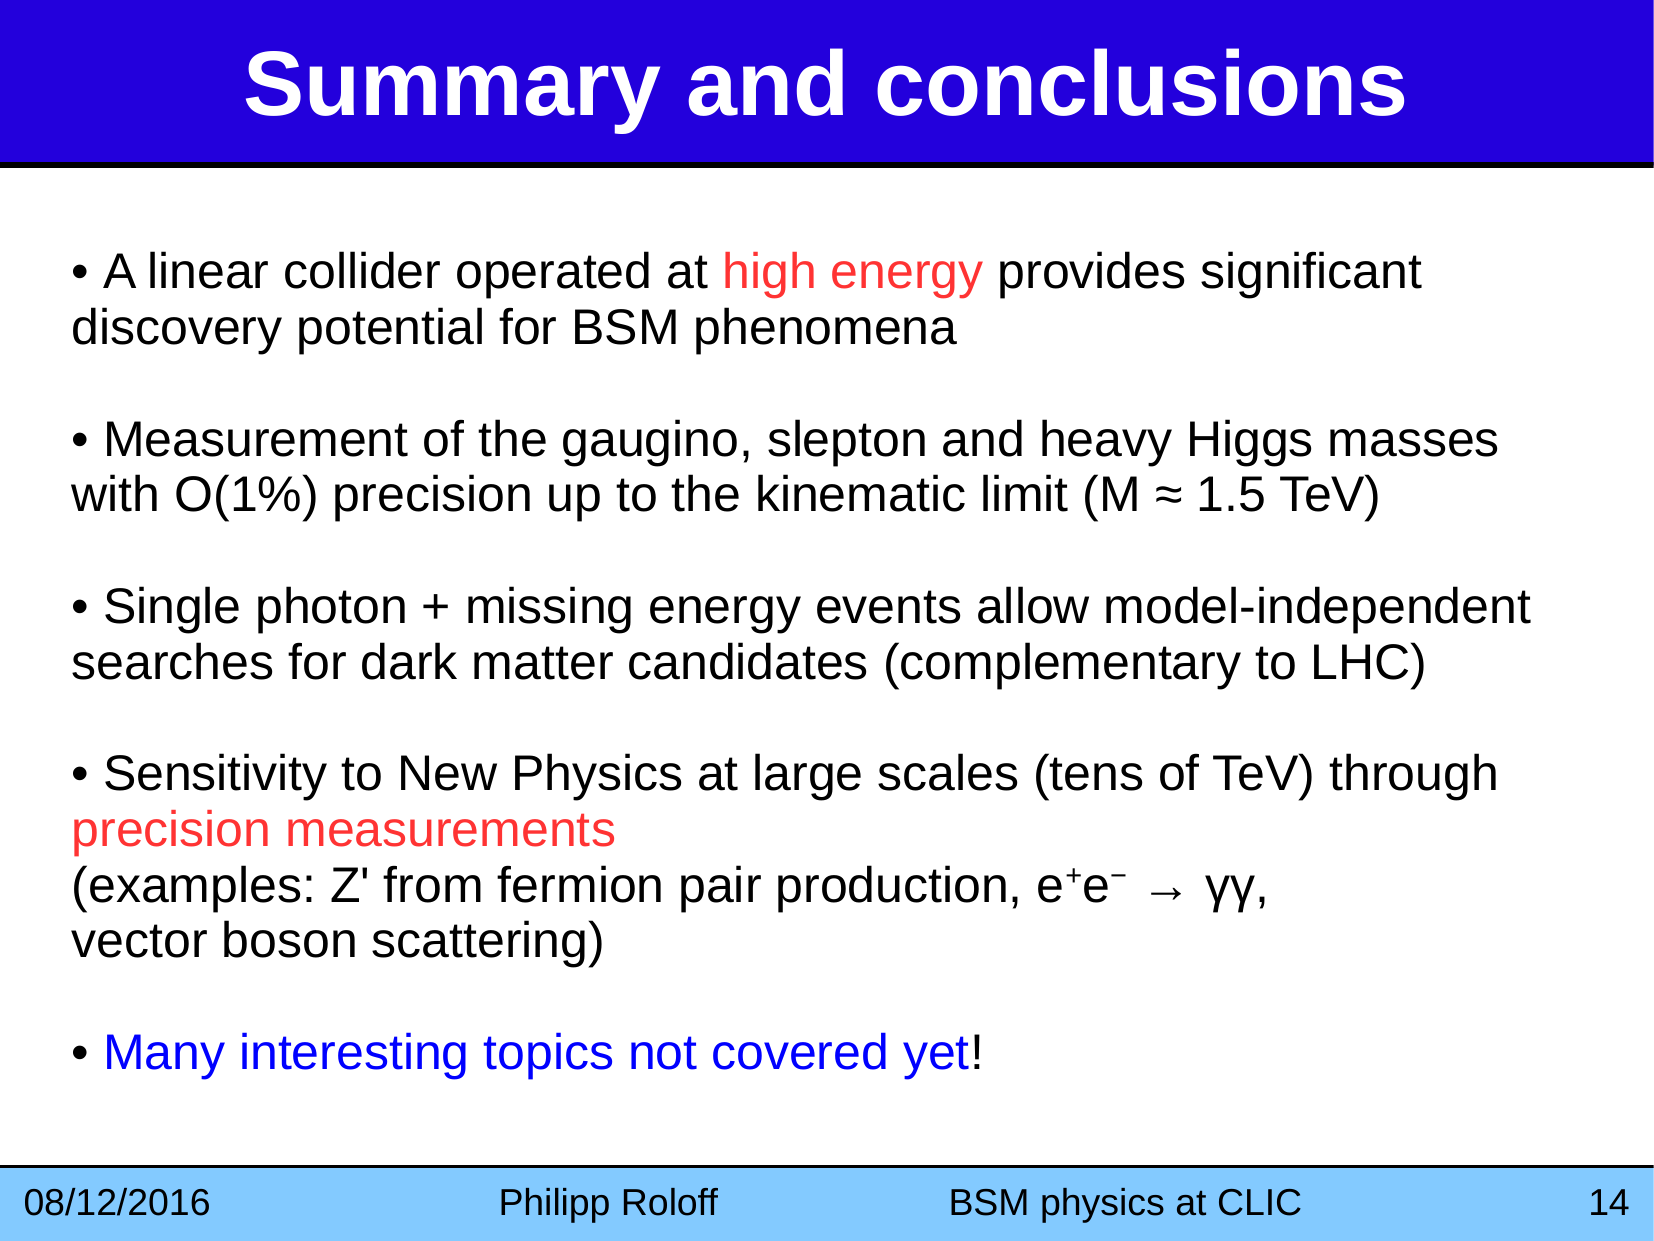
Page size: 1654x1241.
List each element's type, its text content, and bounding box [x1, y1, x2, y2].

text_box • A linear collider operated at high energy provides significant discovery potential for BSM phenomena • Measurement of the gaugino, slepton and heavy Higgs masses with O(1%) precision up to the kinematic limit (M ≈ 1.5 TeV) • Single photon + missing energy events allow model-independent searches for dark matter candidates (complementary to LHC) • Sensitivity to New Physics at large scales (tens of TeV) through precision measurements (examples: Z' from fermion pair production, e+e− → γγ, vector boson scattering) • Many interesting topics not covered yet! [56, 236, 1654, 1090]
title Summary and conclusions [82, 13, 1571, 154]
